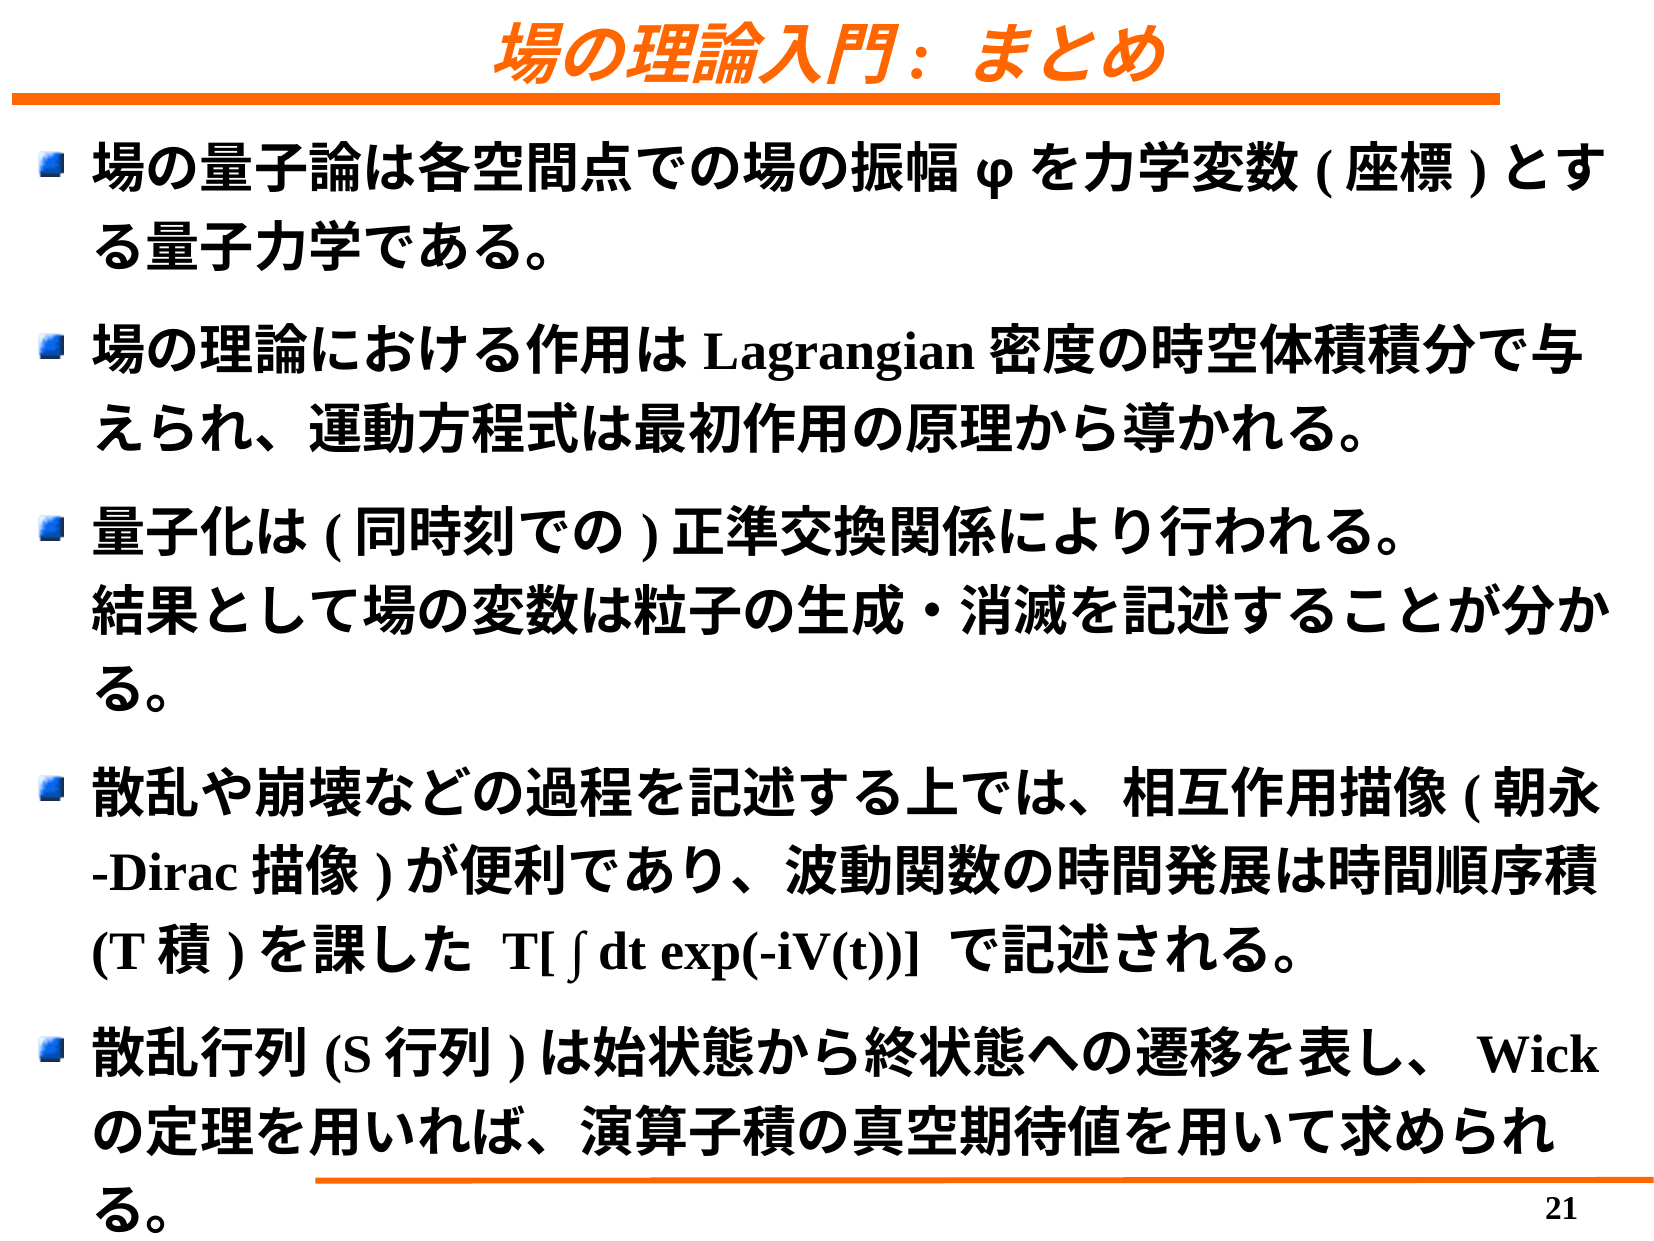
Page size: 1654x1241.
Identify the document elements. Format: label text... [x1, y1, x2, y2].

list 場の量子論は各空間点での場の振幅φを力学変数(座標)とする量子力学である。 場の理論における作用はLagrangian密度の時空体積積分で与えられ、運動方程式は最初作用の原理から導かれる。 量子化は(同時刻での)正準交換関係により行われる。 結果として場の変数は粒子の生成・消滅を記述することが分かる。 散乱や崩壊などの過程を記述する上では、相互作用描像(朝永-Dirac描像)が便利であり、波動関数の時間発展は時間順序積(T積)を課した T[ ∫ dt exp(-iV(t))] で記述される。 散乱行列(S行列)は始状態から終状態への遷移を表し、Wickの定理を用いれば、演算子積の真空期待値を用いて求められる。 これを系統的に評価する手続きが Feynman rules である。 より正確・広範な内容については、場の理論の講義やセミナーで学んで欲しい。 [20, 124, 1621, 1137]
title 場の理論入門: まとめ [0, 0, 1654, 99]
